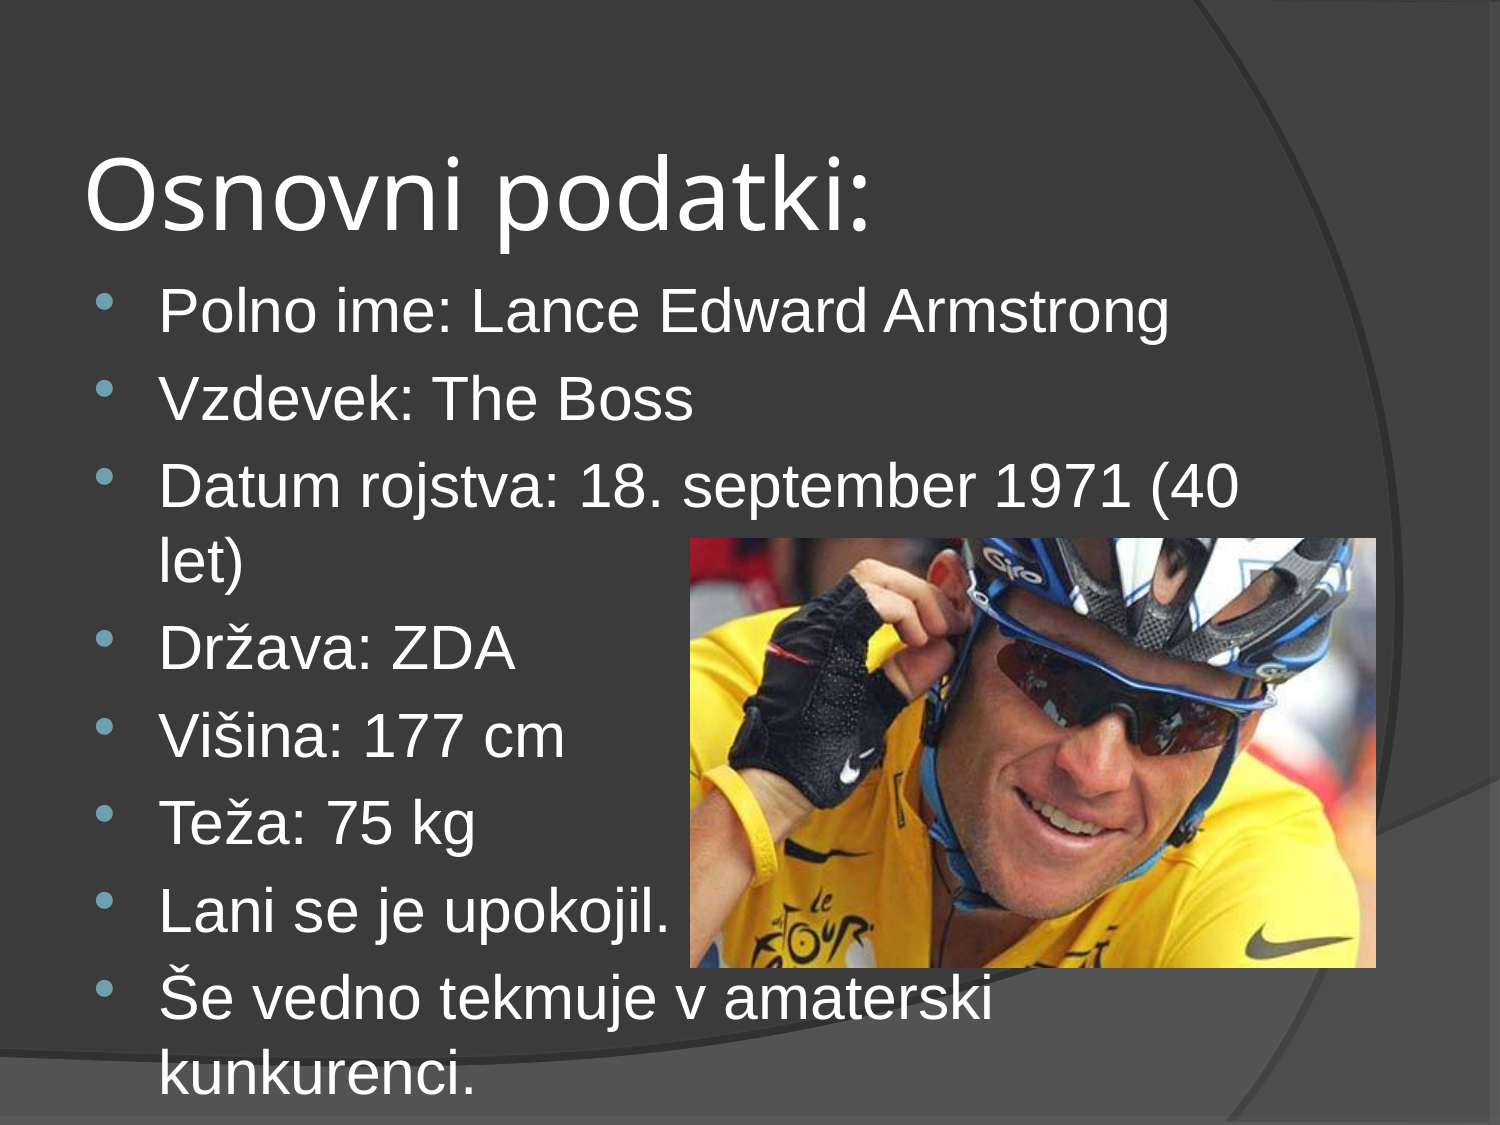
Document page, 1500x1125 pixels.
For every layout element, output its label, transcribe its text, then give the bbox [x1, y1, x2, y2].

list Polno ime: Lance Edward Armstrong Vzdevek: The Boss Datum rojstva: 18. september 1971 (40 let) Država: ZDA Višina: 177 cm Teža: 75 kg Lani se je upokojil. Še vedno tekmuje v amaterski kunkurenci. [75, 262, 1300, 1005]
title Osnovni podatki: [75, 45, 1300, 233]
picture [690, 538, 1376, 968]
